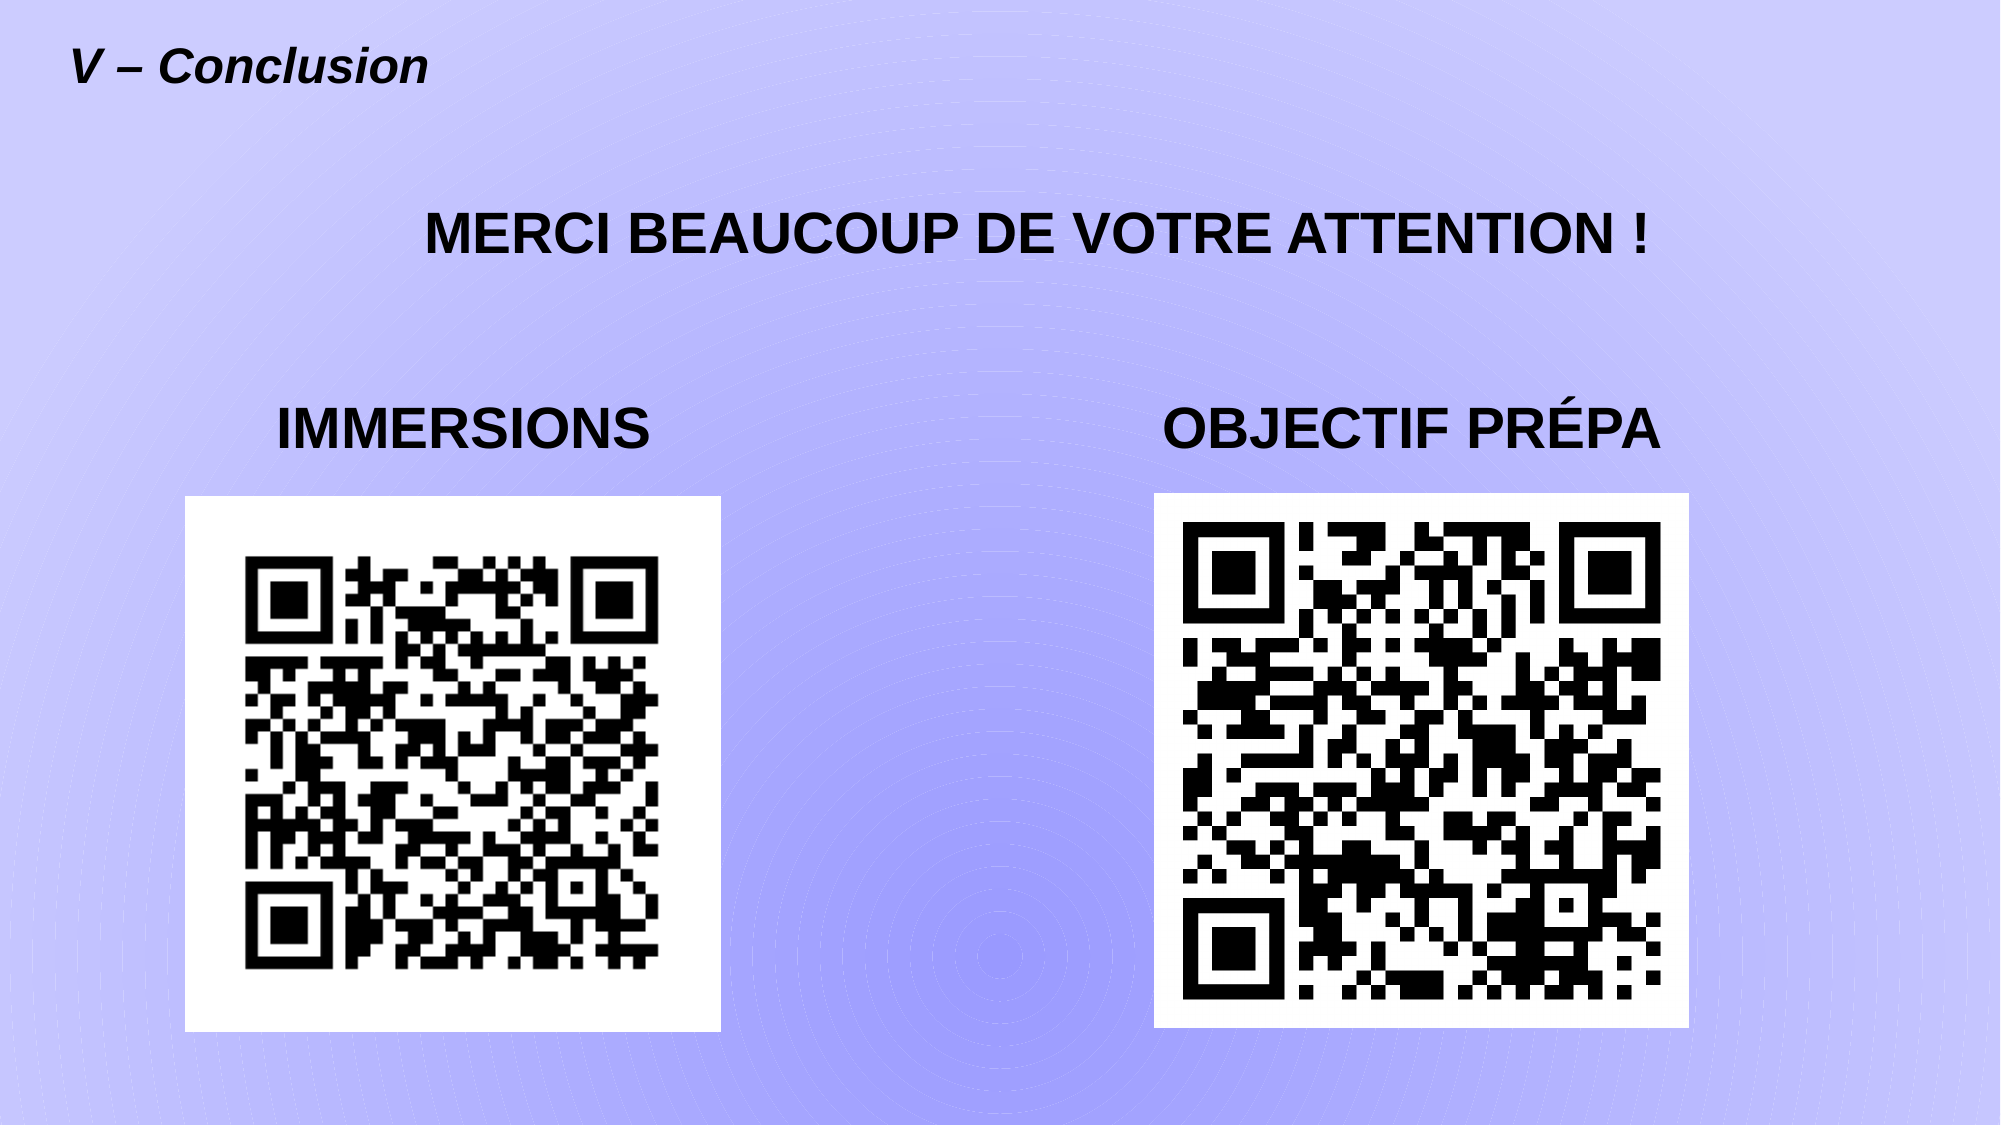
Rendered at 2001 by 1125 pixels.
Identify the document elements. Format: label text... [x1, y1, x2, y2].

text_box MERCI BEAUCOUP DE VOTRE ATTENTION ! IMMERSIONS OBJECTIF PRÉPA [114, 128, 1973, 1125]
picture [1154, 493, 1689, 1028]
picture [185, 496, 721, 1032]
text_box V – Conclusion [53, 31, 1961, 160]
